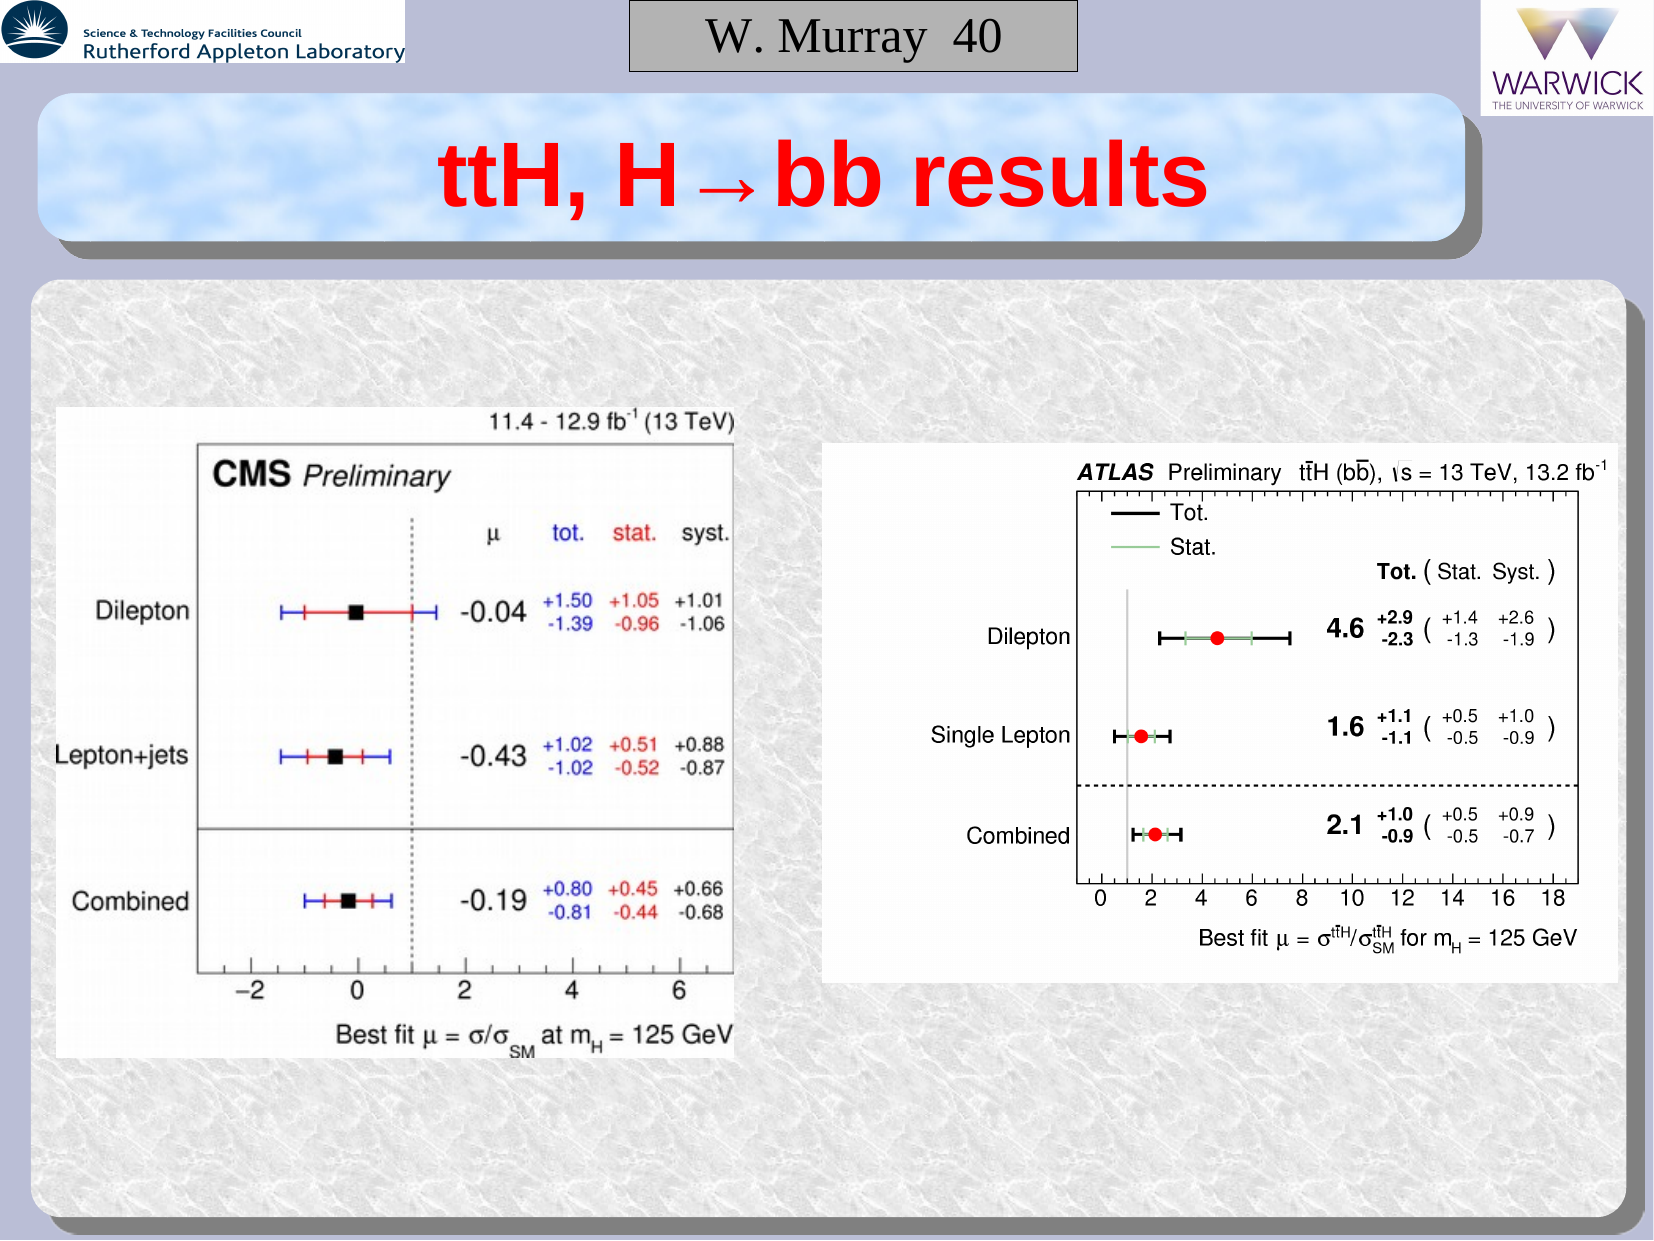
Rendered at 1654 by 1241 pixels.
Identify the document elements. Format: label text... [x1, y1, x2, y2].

picture [37, 93, 1452, 242]
picture [30, 279, 1627, 1218]
picture [1480, 0, 1654, 116]
picture [0, 0, 405, 63]
title ttH, H→bb results [90, 101, 1584, 249]
